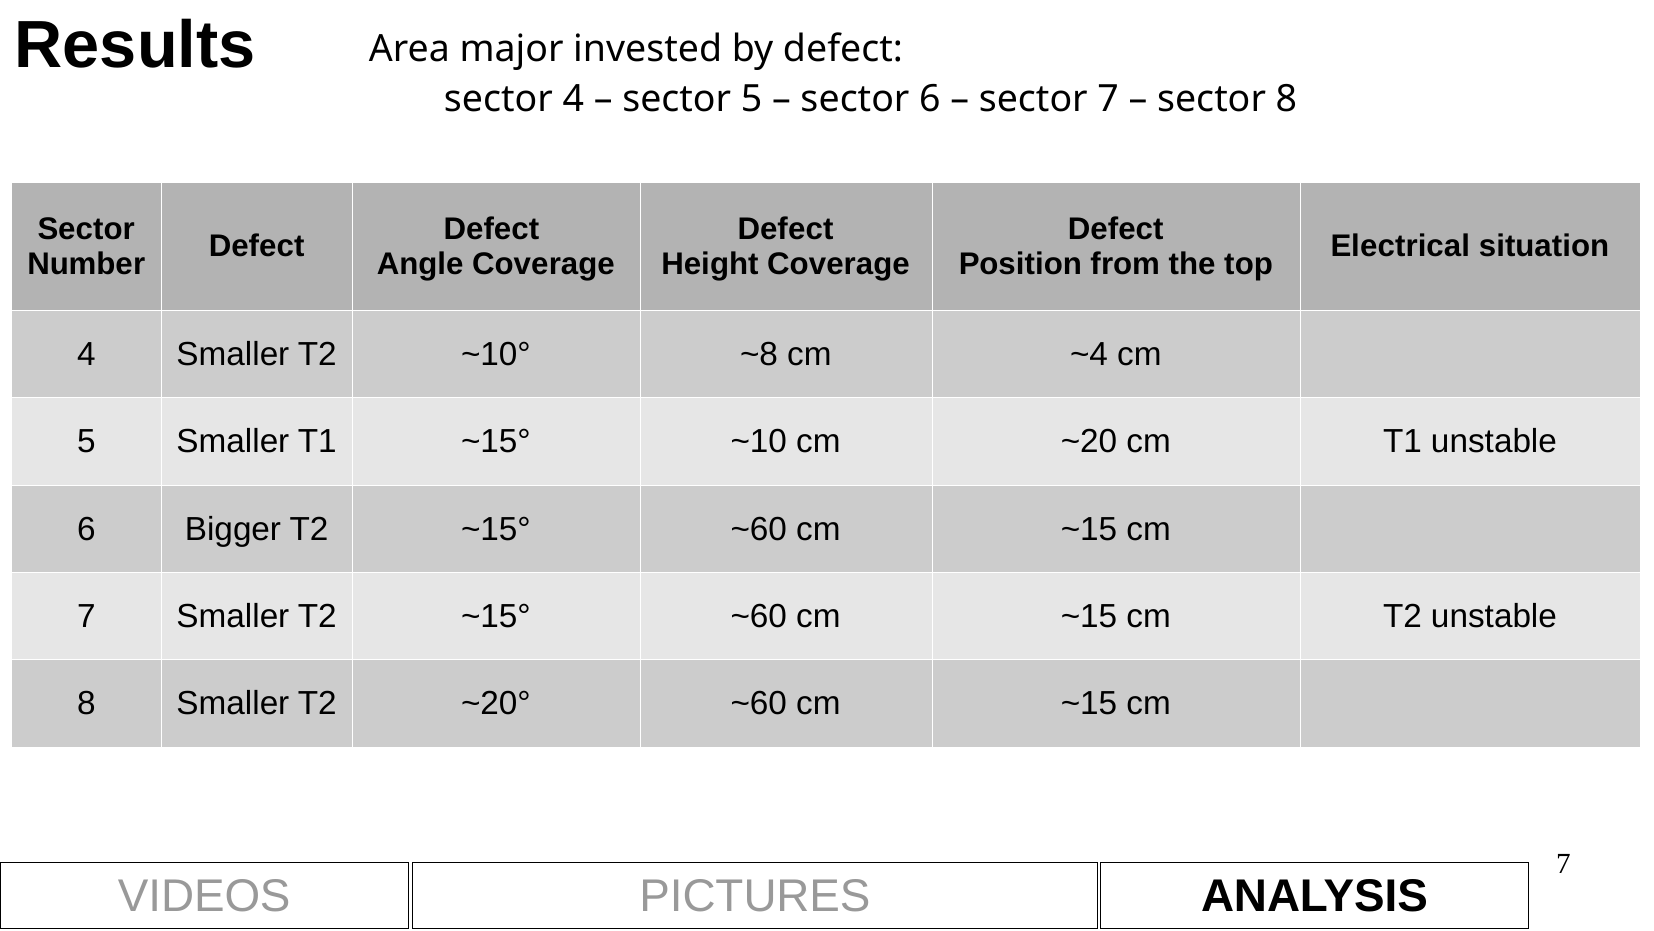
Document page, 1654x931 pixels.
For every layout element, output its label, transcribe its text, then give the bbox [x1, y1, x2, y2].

table_cell ~15° [353, 573, 640, 659]
table_cell ~8 cm [641, 311, 932, 397]
table_cell ~15° [353, 398, 640, 485]
table_header Defect Angle Coverage [353, 183, 640, 310]
table_cell ~10 cm [641, 398, 932, 485]
table_cell ~15° [353, 486, 640, 572]
table_cell 5 [12, 398, 161, 485]
table_cell ~15 cm [933, 573, 1300, 659]
table_cell Smaller T1 [162, 398, 352, 485]
table_cell ~60 cm [641, 660, 932, 747]
text_box VIDEOS [0, 862, 409, 929]
table_cell T1 unstable [1301, 398, 1640, 485]
table_cell ~60 cm [641, 573, 932, 659]
table_header Defect Height Coverage [641, 183, 932, 310]
text_box Area major invested by defect: sector 4 – sector 5 – sector 6 – sector 7 – sector 8 [354, 13, 1420, 162]
table_cell ~60 cm [641, 486, 932, 572]
table_cell [1301, 311, 1640, 397]
table_cell ~20° [353, 660, 640, 747]
table_cell 7 [12, 573, 161, 659]
table_cell ~20 cm [933, 398, 1300, 485]
table_cell ~15 cm [933, 486, 1300, 572]
table_cell T2 unstable [1301, 573, 1640, 659]
table_cell Smaller T2 [162, 660, 352, 747]
table_cell Bigger T2 [162, 486, 352, 572]
table_cell ~10° [353, 311, 640, 397]
table_header Defect Position from the top [933, 183, 1300, 310]
table_cell ~4 cm [933, 311, 1300, 397]
table_cell [1301, 486, 1640, 572]
table_cell ~15 cm [933, 660, 1300, 747]
table_cell [1301, 660, 1640, 747]
table_cell Smaller T2 [162, 311, 352, 397]
table_header Sector Number [12, 183, 161, 310]
table_header Defect [162, 183, 352, 310]
text_box Results [0, 0, 409, 90]
table_header Electrical situation [1301, 183, 1640, 310]
text_box ANALYSIS [1100, 862, 1529, 929]
text_box PICTURES [412, 862, 1098, 929]
table_cell 4 [12, 311, 161, 397]
table_cell 6 [12, 486, 161, 572]
table_cell 8 [12, 660, 161, 747]
table_cell Smaller T2 [162, 573, 352, 659]
